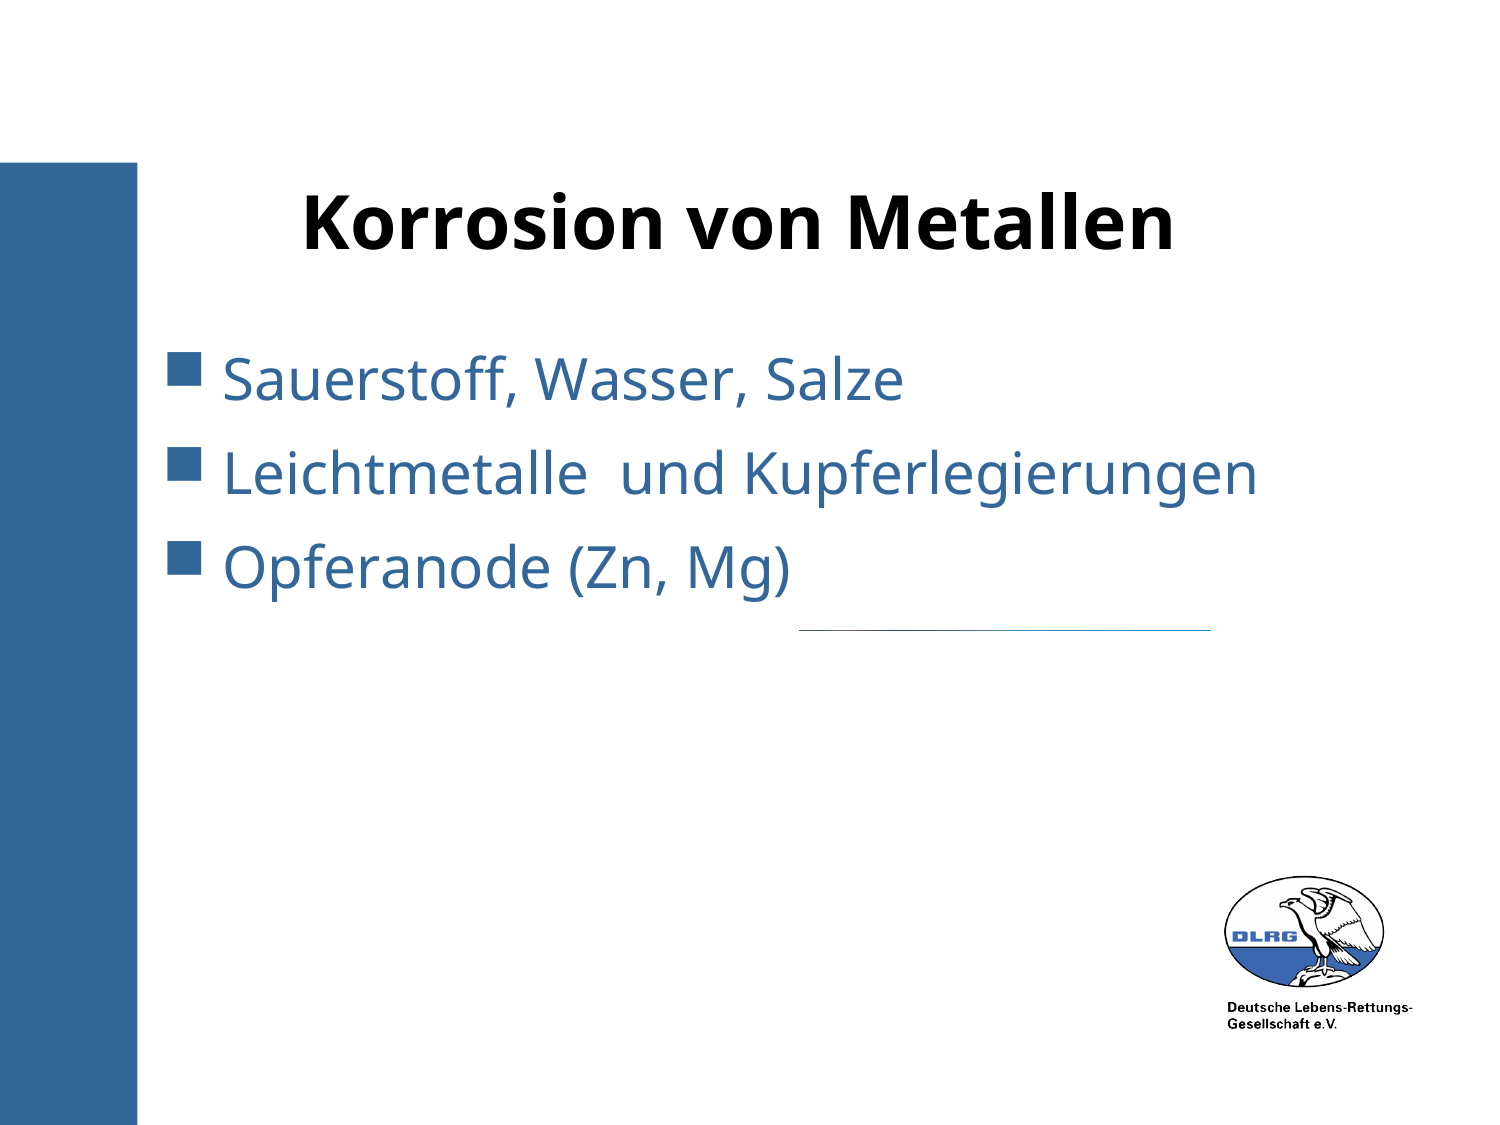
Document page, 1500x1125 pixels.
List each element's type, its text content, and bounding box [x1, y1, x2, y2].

picture [1224, 874, 1413, 1030]
text_box Sauerstoff, Wasser, Salze Leichtmetalle und Kupferlegierungen Opferanode (Zn, Mg) [147, 309, 1446, 709]
title [365, 112, 1450, 276]
text_box Korrosion von Metallen [285, 167, 365, 273]
